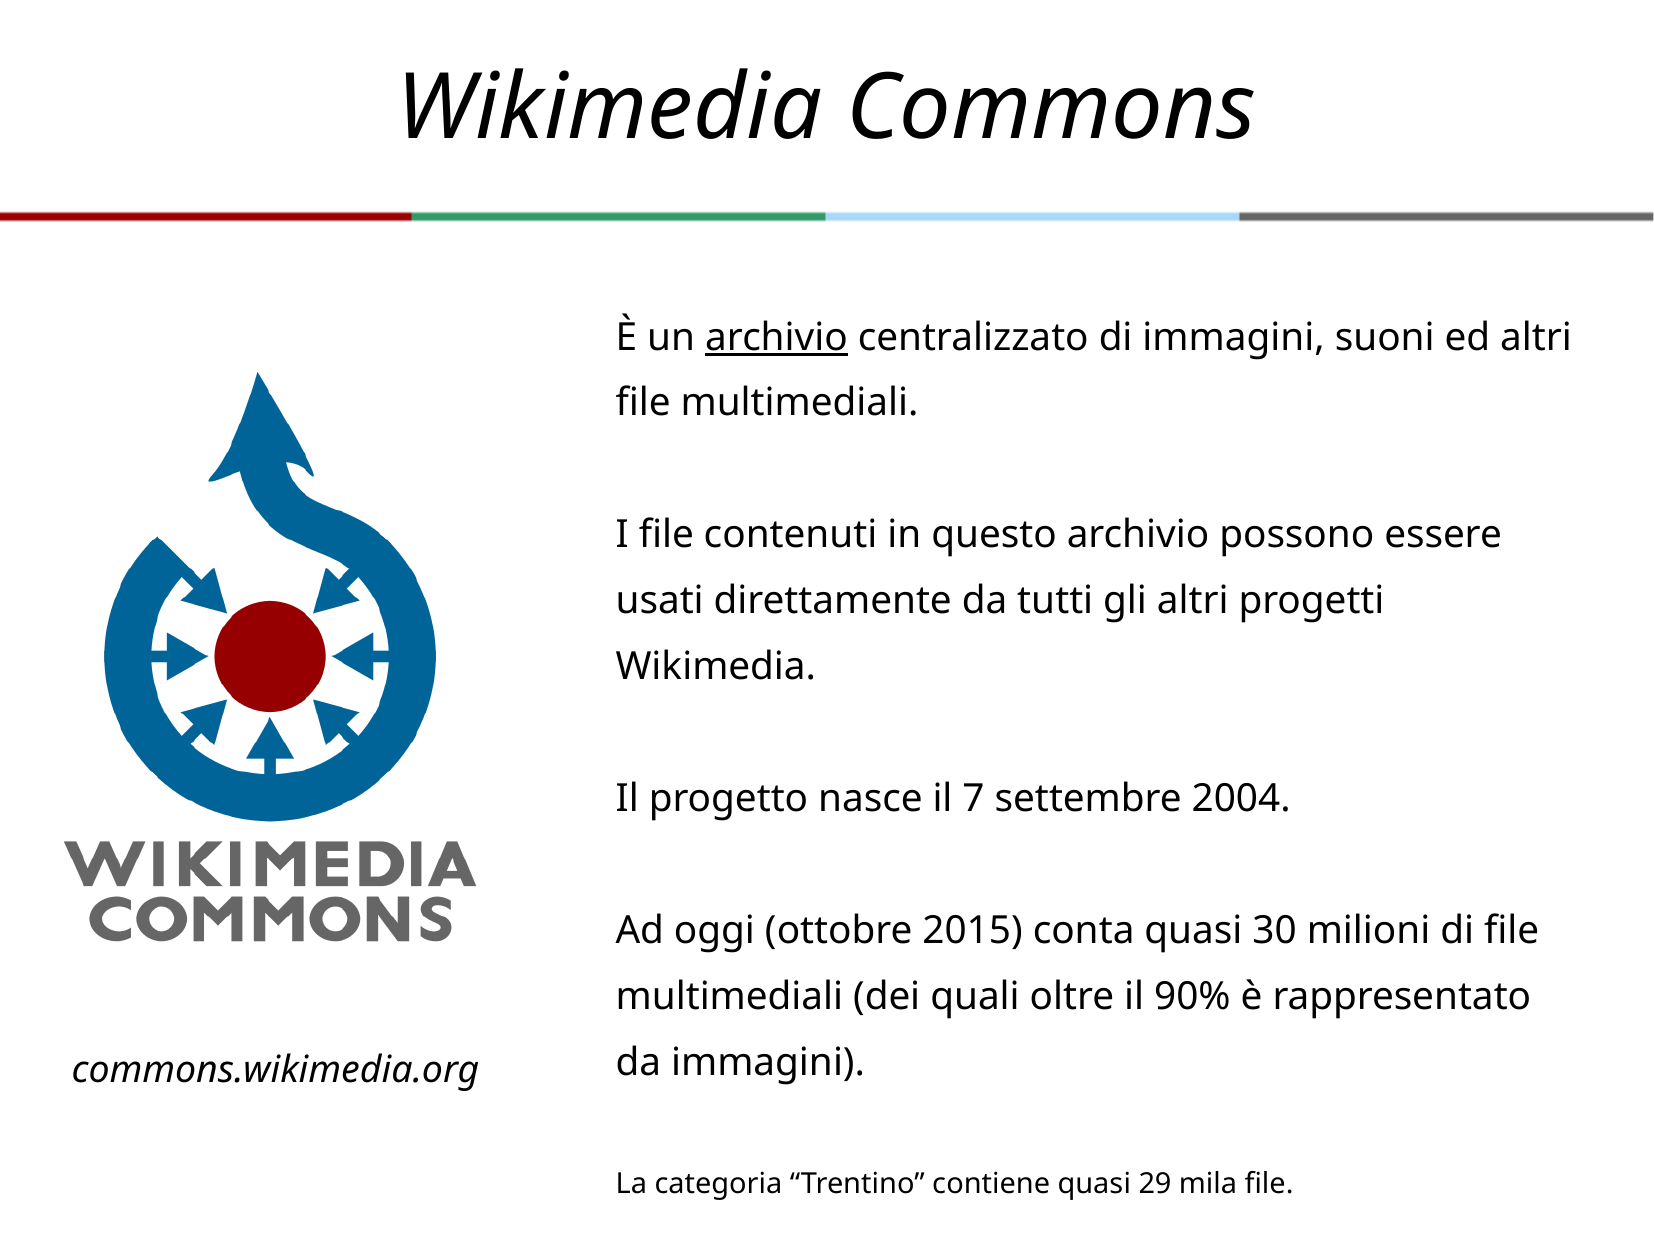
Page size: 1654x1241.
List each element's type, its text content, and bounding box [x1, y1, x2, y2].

picture [0, 200, 1654, 235]
text_box commons.wikimedia.org [8, 1035, 544, 1097]
title Wikimedia Commons [82, 0, 1571, 200]
list È un archivio centralizzato di immagini, suoni ed altri file multimediali. I file contenuti in questo archivio possono essere usati direttamente da tutti gli altri progetti Wikimedia. Il progetto nasce il 7 settembre 2004. Ad oggi (ottobre 2015) conta quasi 30 milioni di file multimediali (dei quali oltre il 90% è rappresentato da immagini). La categoria “Trentino” contiene quasi 29 mila file. [615, 295, 1583, 1205]
picture [47, 366, 491, 946]
